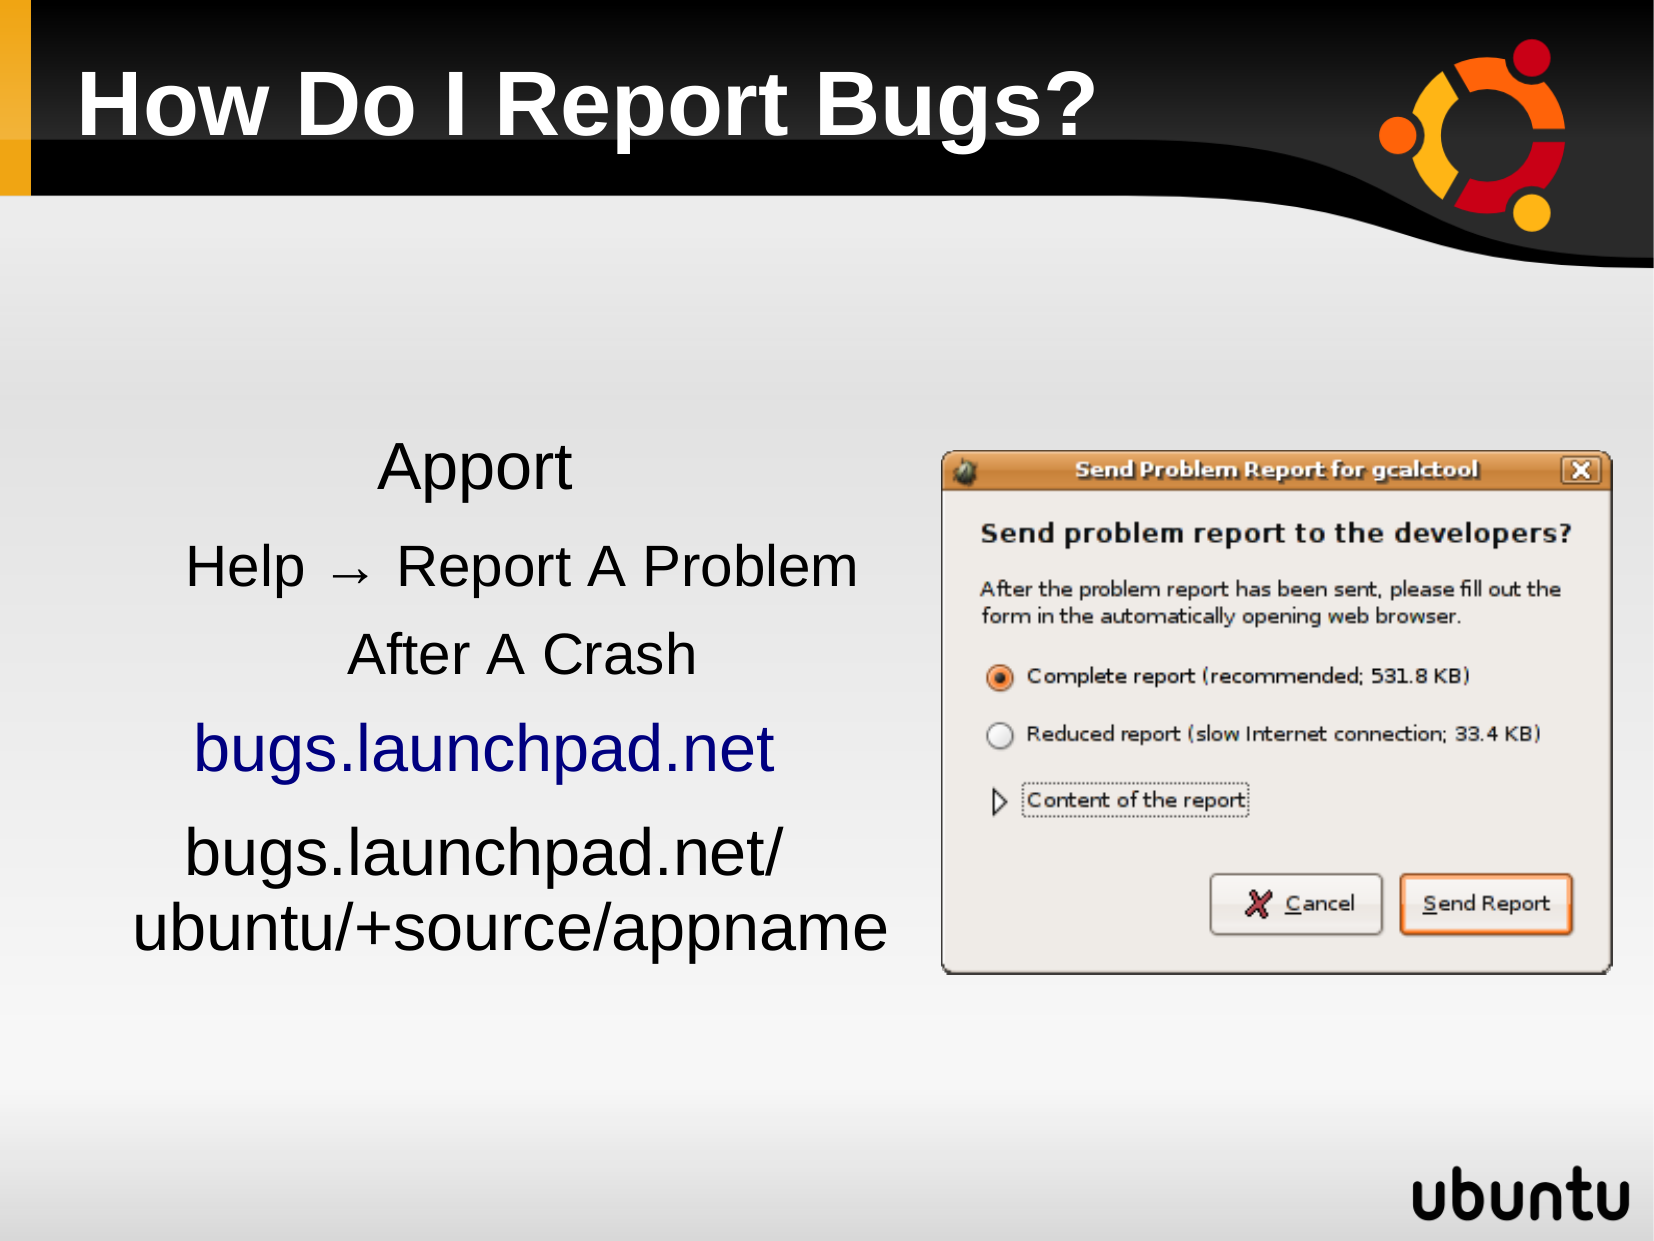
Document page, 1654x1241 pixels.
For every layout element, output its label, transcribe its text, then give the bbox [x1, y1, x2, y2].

title How Do I Report Bugs? [76, 0, 1565, 208]
list Apport Help → Report A Problem After A Crash bugs.launchpad.net bugs.launchpad.net/ubuntu/+source/appname [37, 429, 914, 1013]
picture [0, 0, 1654, 1241]
